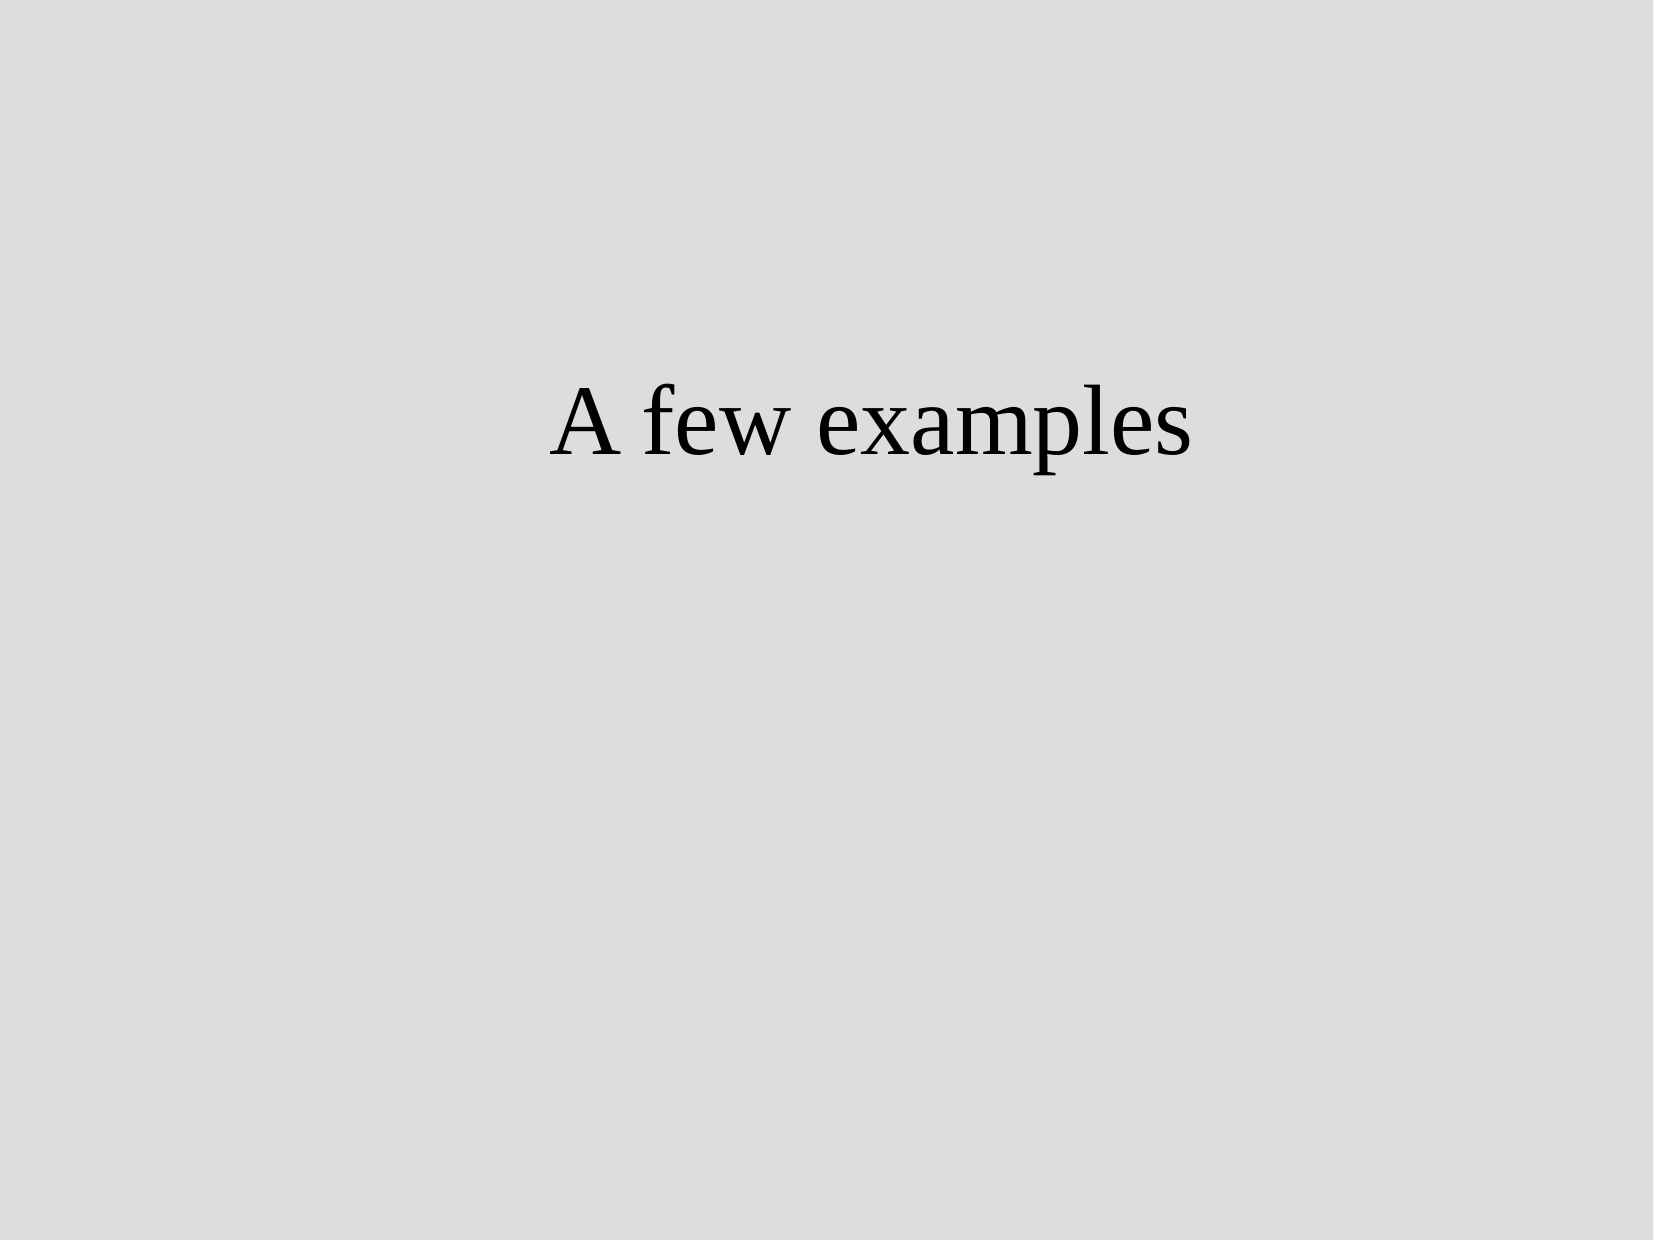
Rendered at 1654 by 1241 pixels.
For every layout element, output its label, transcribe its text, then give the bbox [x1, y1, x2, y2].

text_box A few examples [271, 357, 1473, 484]
subtitle [82, 49, 1571, 1010]
